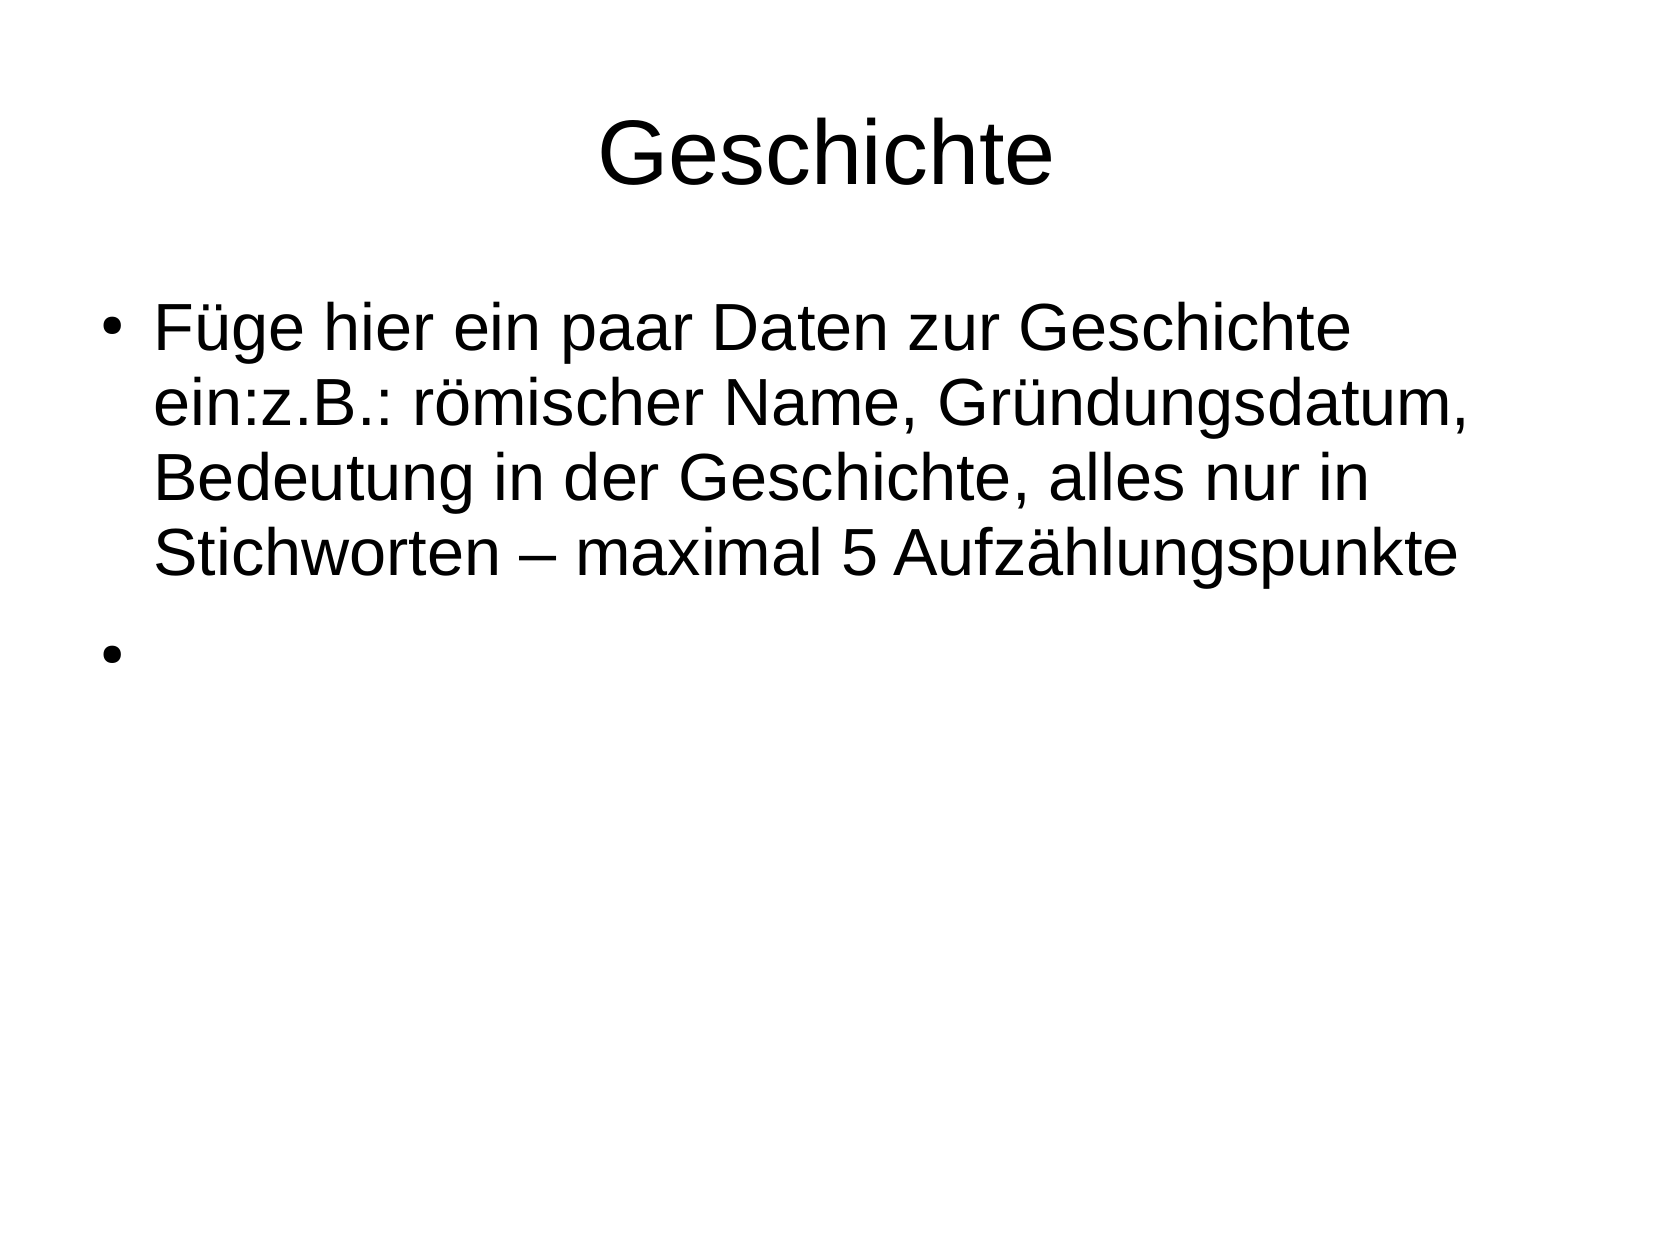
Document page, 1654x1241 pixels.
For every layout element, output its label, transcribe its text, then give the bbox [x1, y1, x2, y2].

list Füge hier ein paar Daten zur Geschichte ein:z.B.: römischer Name, Gründungsdatum, Bedeutung in der Geschichte, alles nur in Stichworten – maximal 5 Aufzählungspunkte [82, 290, 1538, 1010]
title Geschichte [82, 49, 1571, 257]
